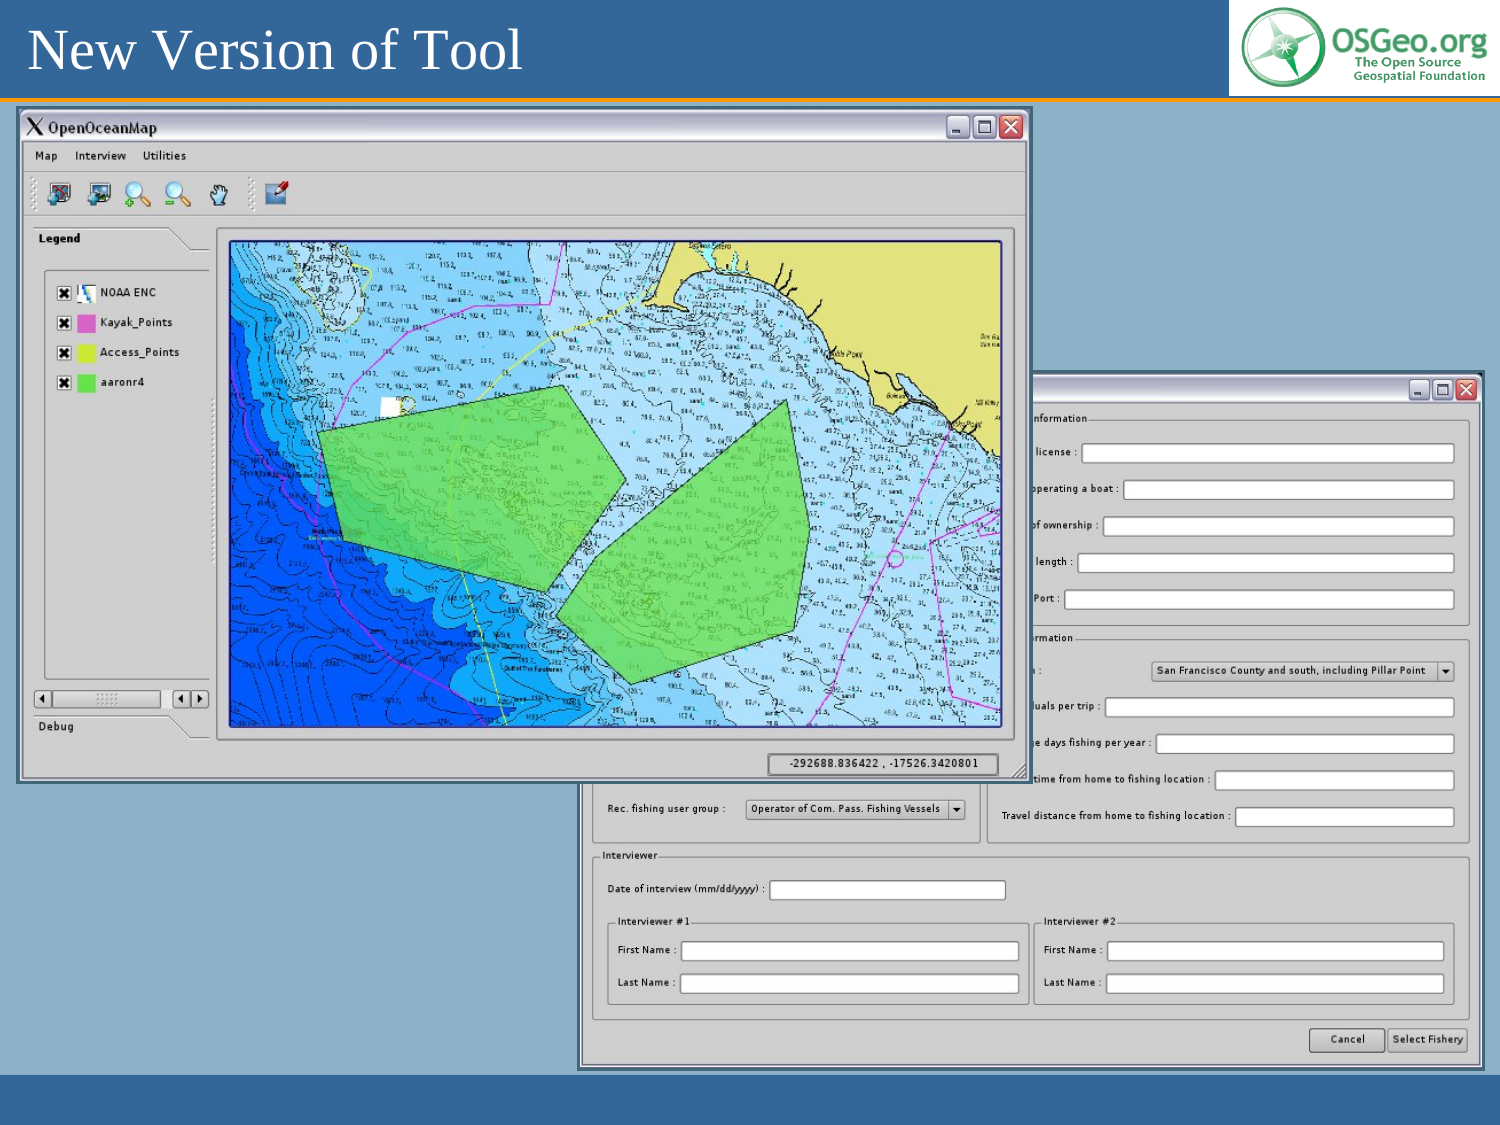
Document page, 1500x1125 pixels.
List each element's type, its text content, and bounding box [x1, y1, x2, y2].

picture [19, 108, 1030, 782]
picture [1228, 0, 1500, 97]
title New Version of Tool [12, 0, 1091, 100]
picture [579, 373, 1483, 1068]
